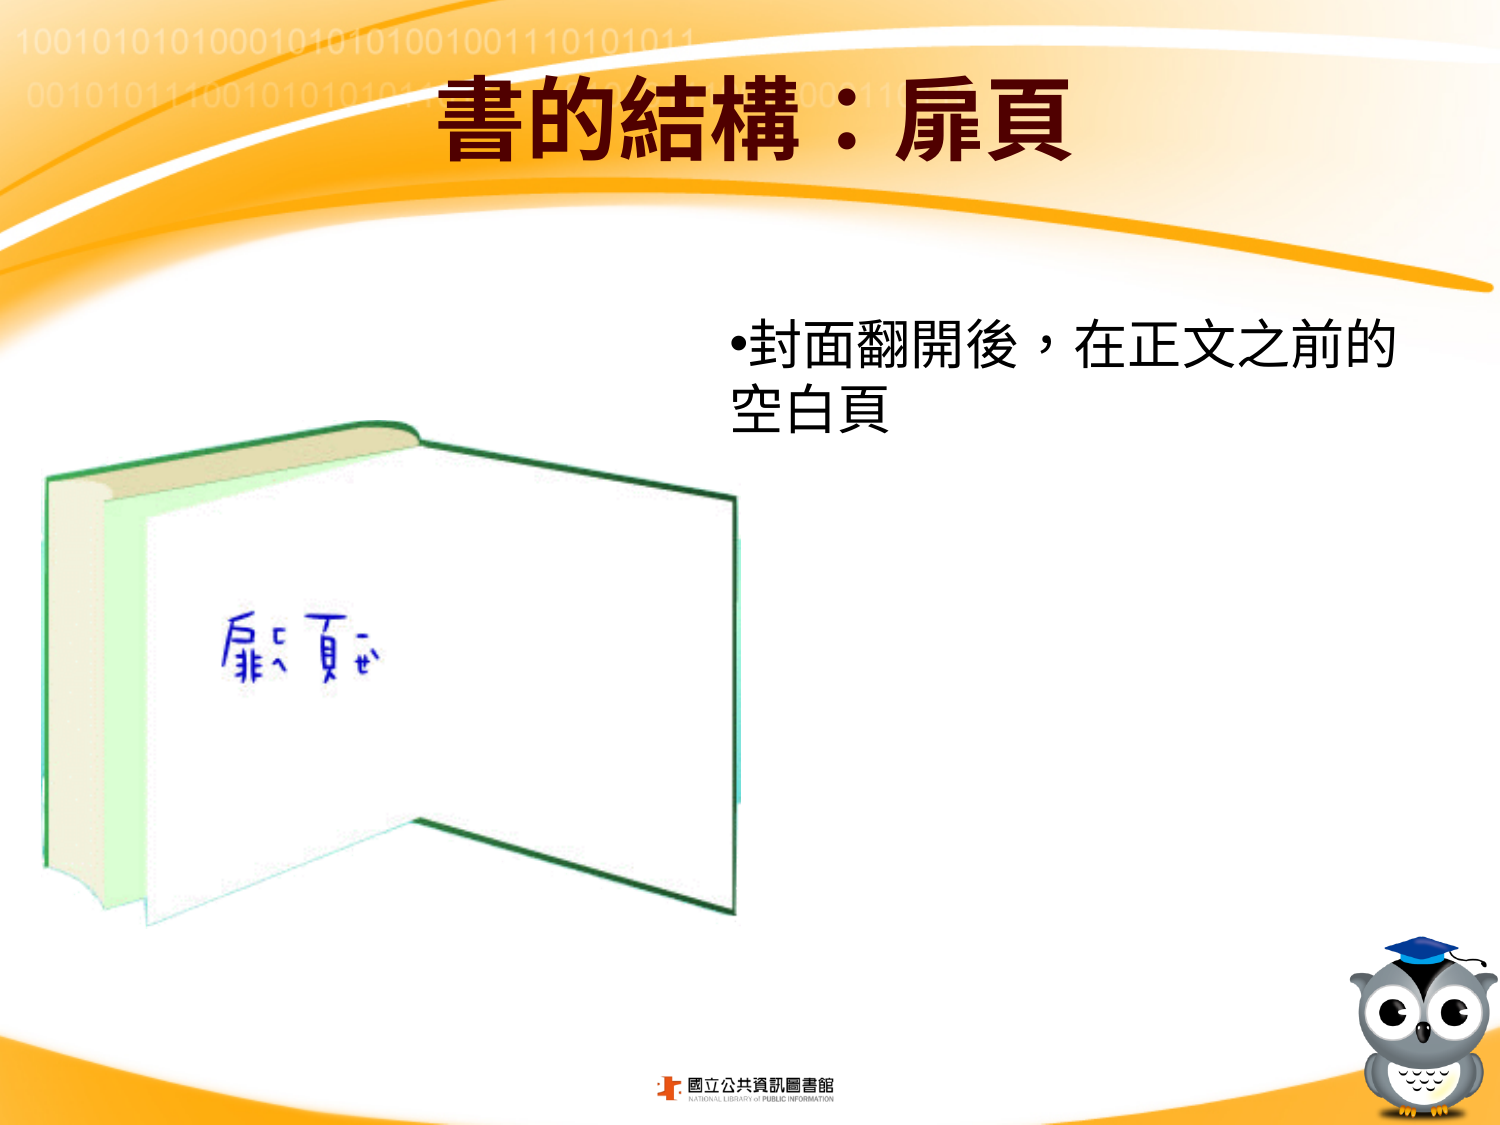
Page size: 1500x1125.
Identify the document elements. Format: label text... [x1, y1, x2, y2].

text_box 封面翻開後，在正文之前的空白頁 [714, 302, 1436, 448]
title 書的結構：扉頁 [117, 23, 1395, 211]
picture [0, 0, 1500, 1125]
